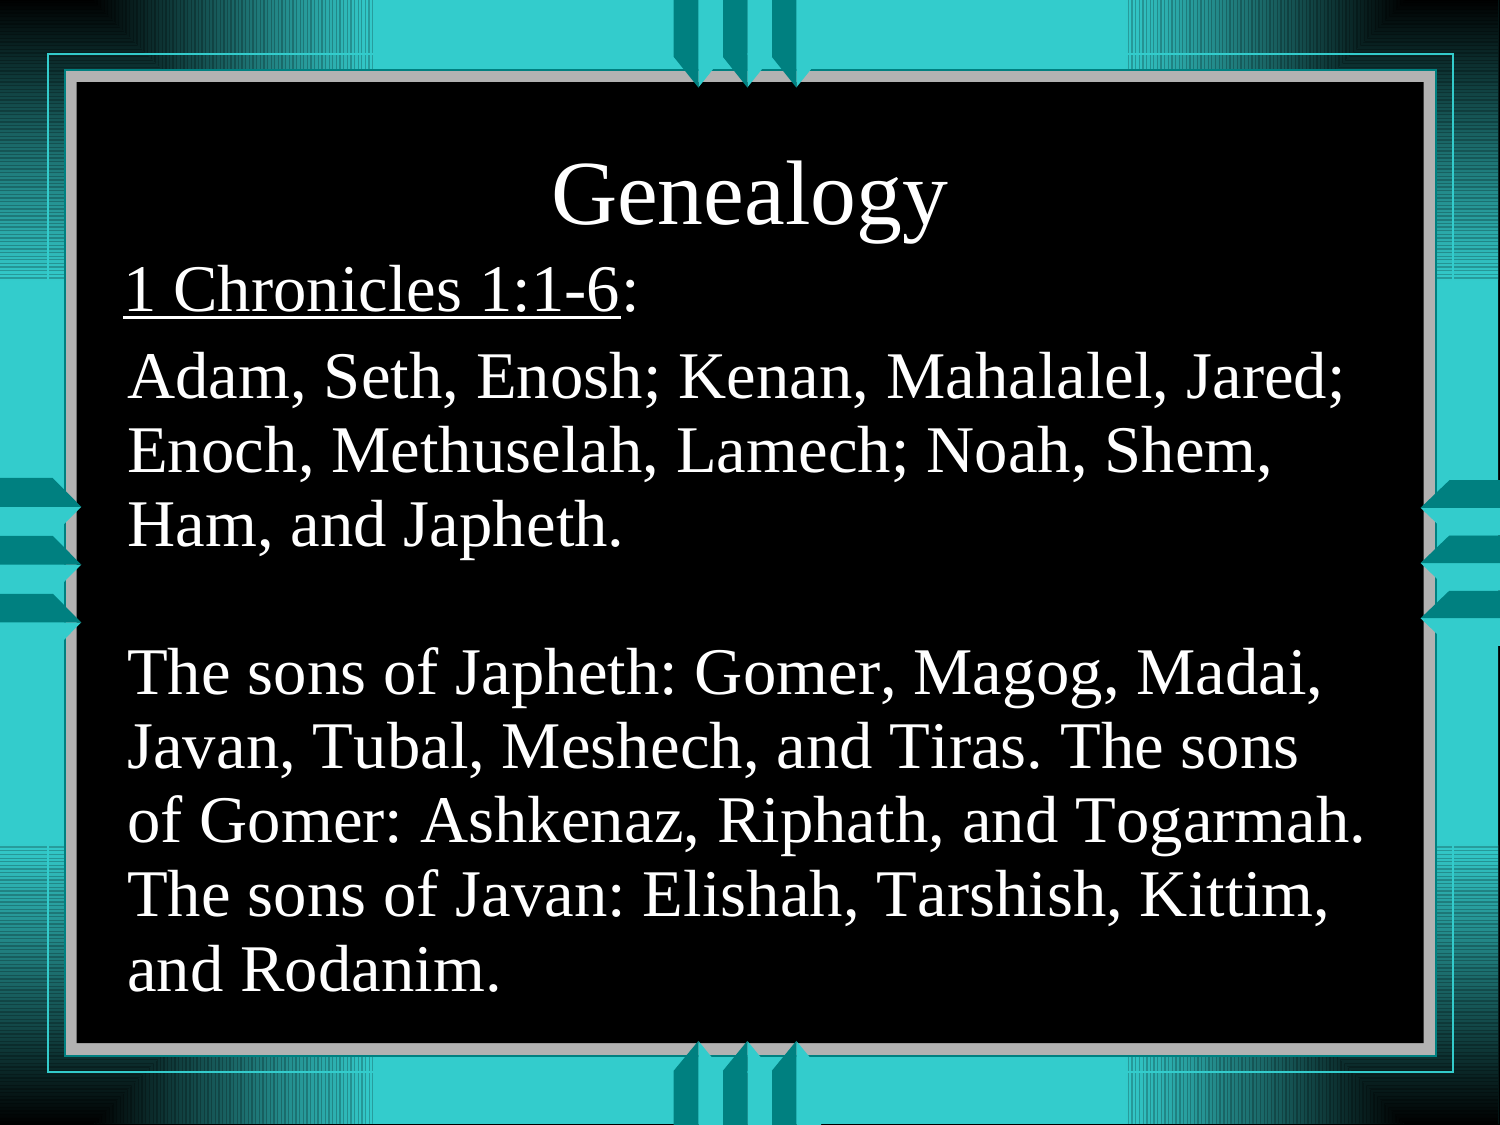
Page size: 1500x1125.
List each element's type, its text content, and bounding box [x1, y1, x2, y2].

title Genealogy [112, 107, 1388, 281]
text_box Adam, Seth, Enosh; Kenan, Mahalalel, Jared; Enoch, Methuselah, Lamech; Noah, Shem, Ham, and Japheth. The sons of Japheth: Gomer, Magog, Madai, Javan, Tubal, Meshech, and Tiras. The sons of Gomer: Ashkenaz, Riphath, and Togarmah. The sons of Javan: Elishah, Tarshish, Kittim, and Rodanim. [112, 331, 1388, 1013]
text_box 1 Chronicles 1:1-6: [108, 244, 672, 334]
